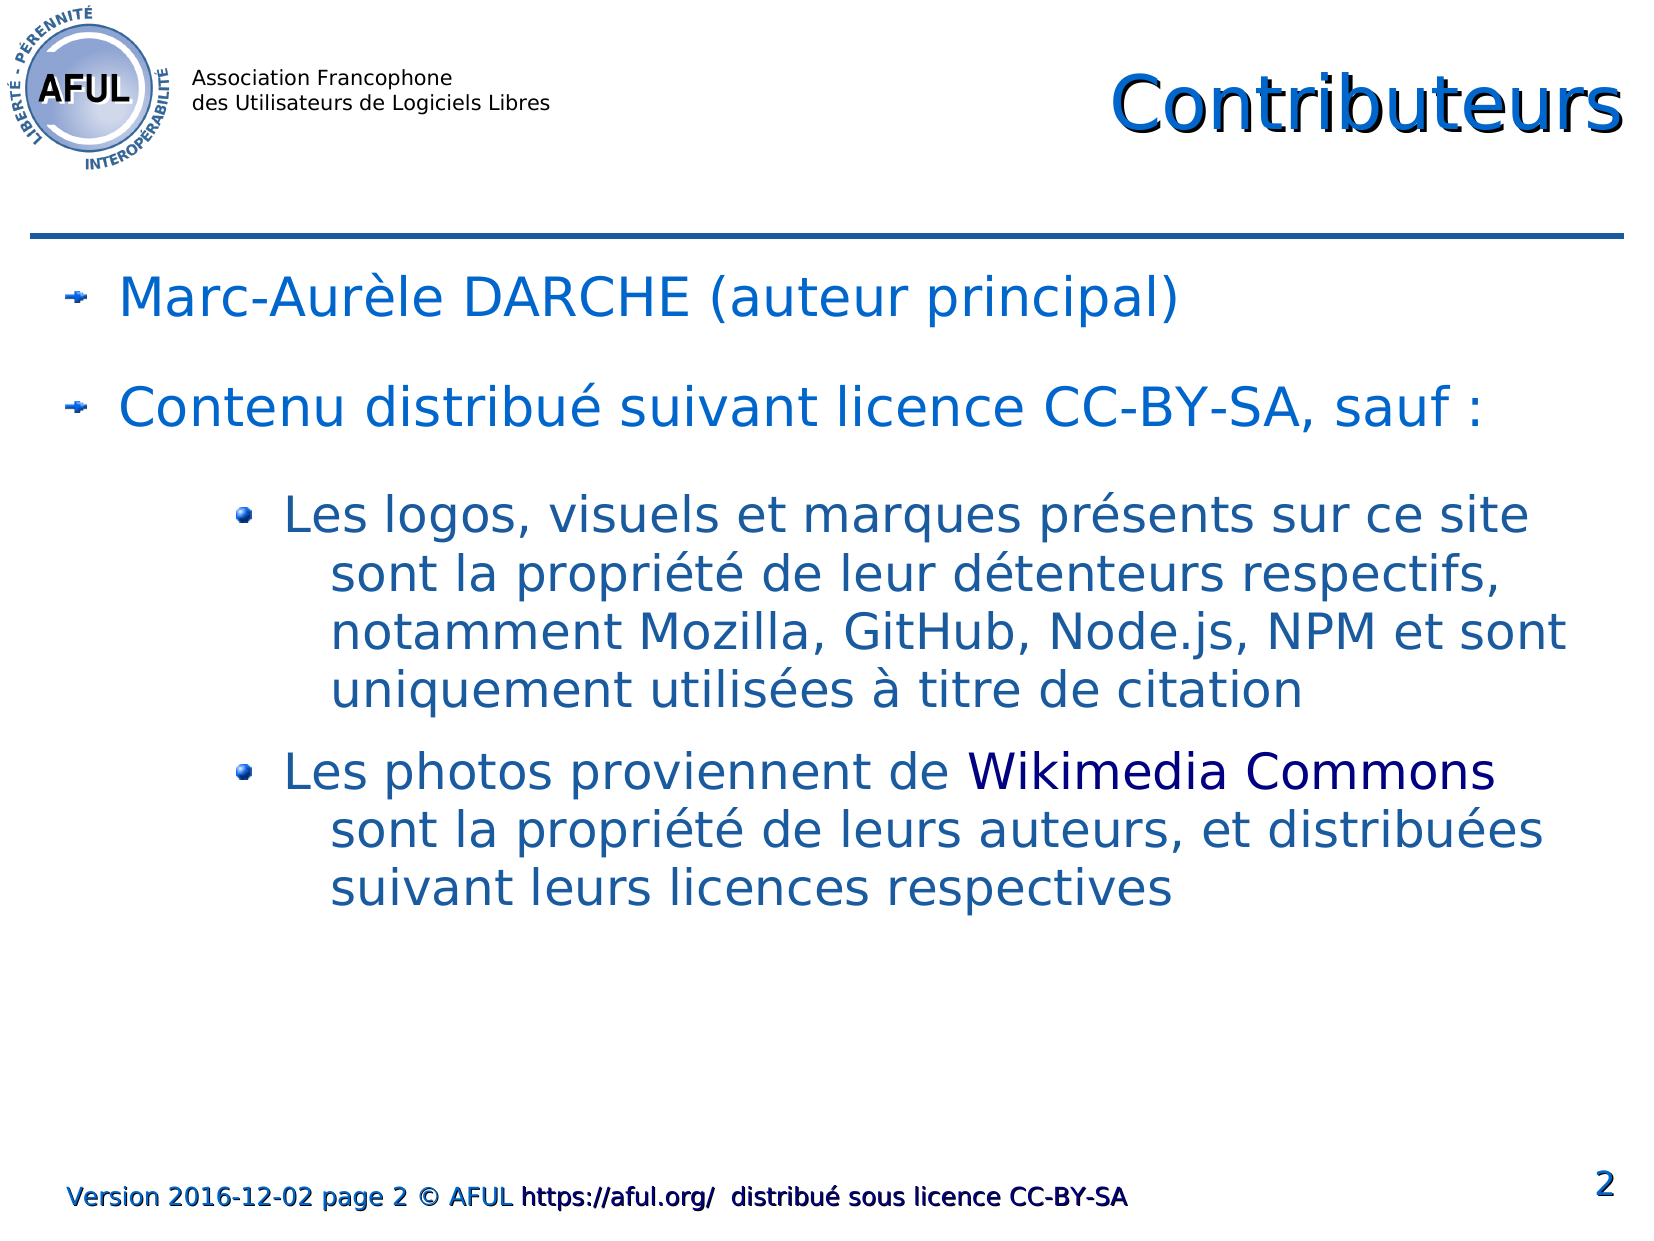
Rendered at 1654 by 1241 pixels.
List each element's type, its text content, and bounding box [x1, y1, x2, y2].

picture [0, 0, 178, 178]
list Marc-Aurèle DARCHE (auteur principal) Contenu distribué suivant licence CC-BY-SA, sauf : Les logos, visuels et marques présents sur ce site sont la propriété de leur détenteurs respectifs, notamment Mozilla, GitHub, Node.js, NPM et sont uniquement utilisées à titre de citation Les photos proviennent de Wikimedia Commons sont la propriété de leurs auteurs, et distribuées suivant leurs licences respectives [47, 265, 1595, 1211]
title Contributeurs [501, 0, 1625, 207]
